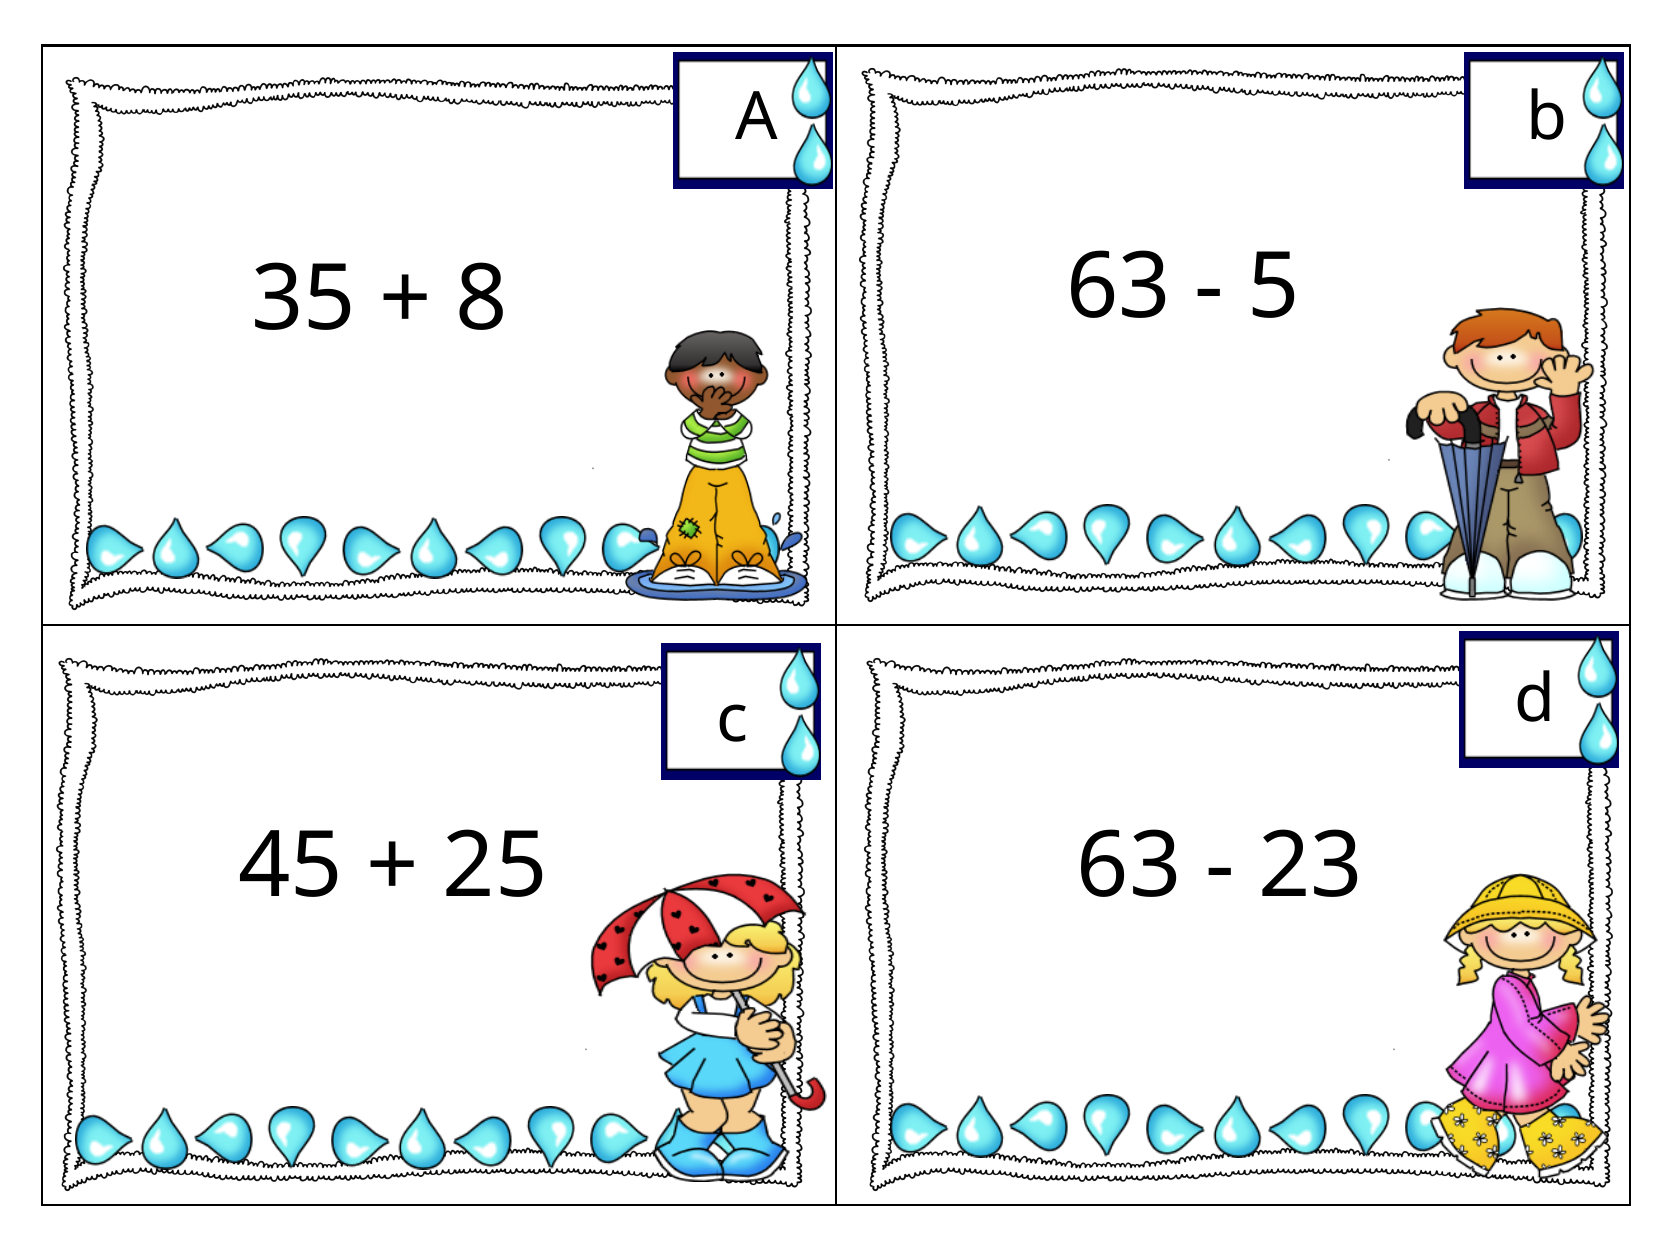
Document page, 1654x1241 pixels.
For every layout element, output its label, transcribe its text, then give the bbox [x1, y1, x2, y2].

table_header [43, 47, 835, 624]
text_box d [1500, 642, 1567, 747]
table_cell [837, 626, 1629, 1204]
table_header [837, 47, 1629, 624]
text_box A [720, 61, 782, 166]
picture [49, 52, 834, 624]
text_box 45 + 25 [223, 791, 585, 930]
text_box b [1511, 61, 1578, 166]
text_box 35 + 8 [236, 224, 533, 363]
picture [850, 631, 1635, 1205]
picture [845, 52, 1630, 616]
picture [42, 642, 827, 1205]
text_box c [701, 662, 767, 768]
text_box 63 - 5 [1051, 212, 1318, 351]
text_box 63 - 23 [1061, 791, 1380, 930]
table_cell [43, 626, 835, 1204]
